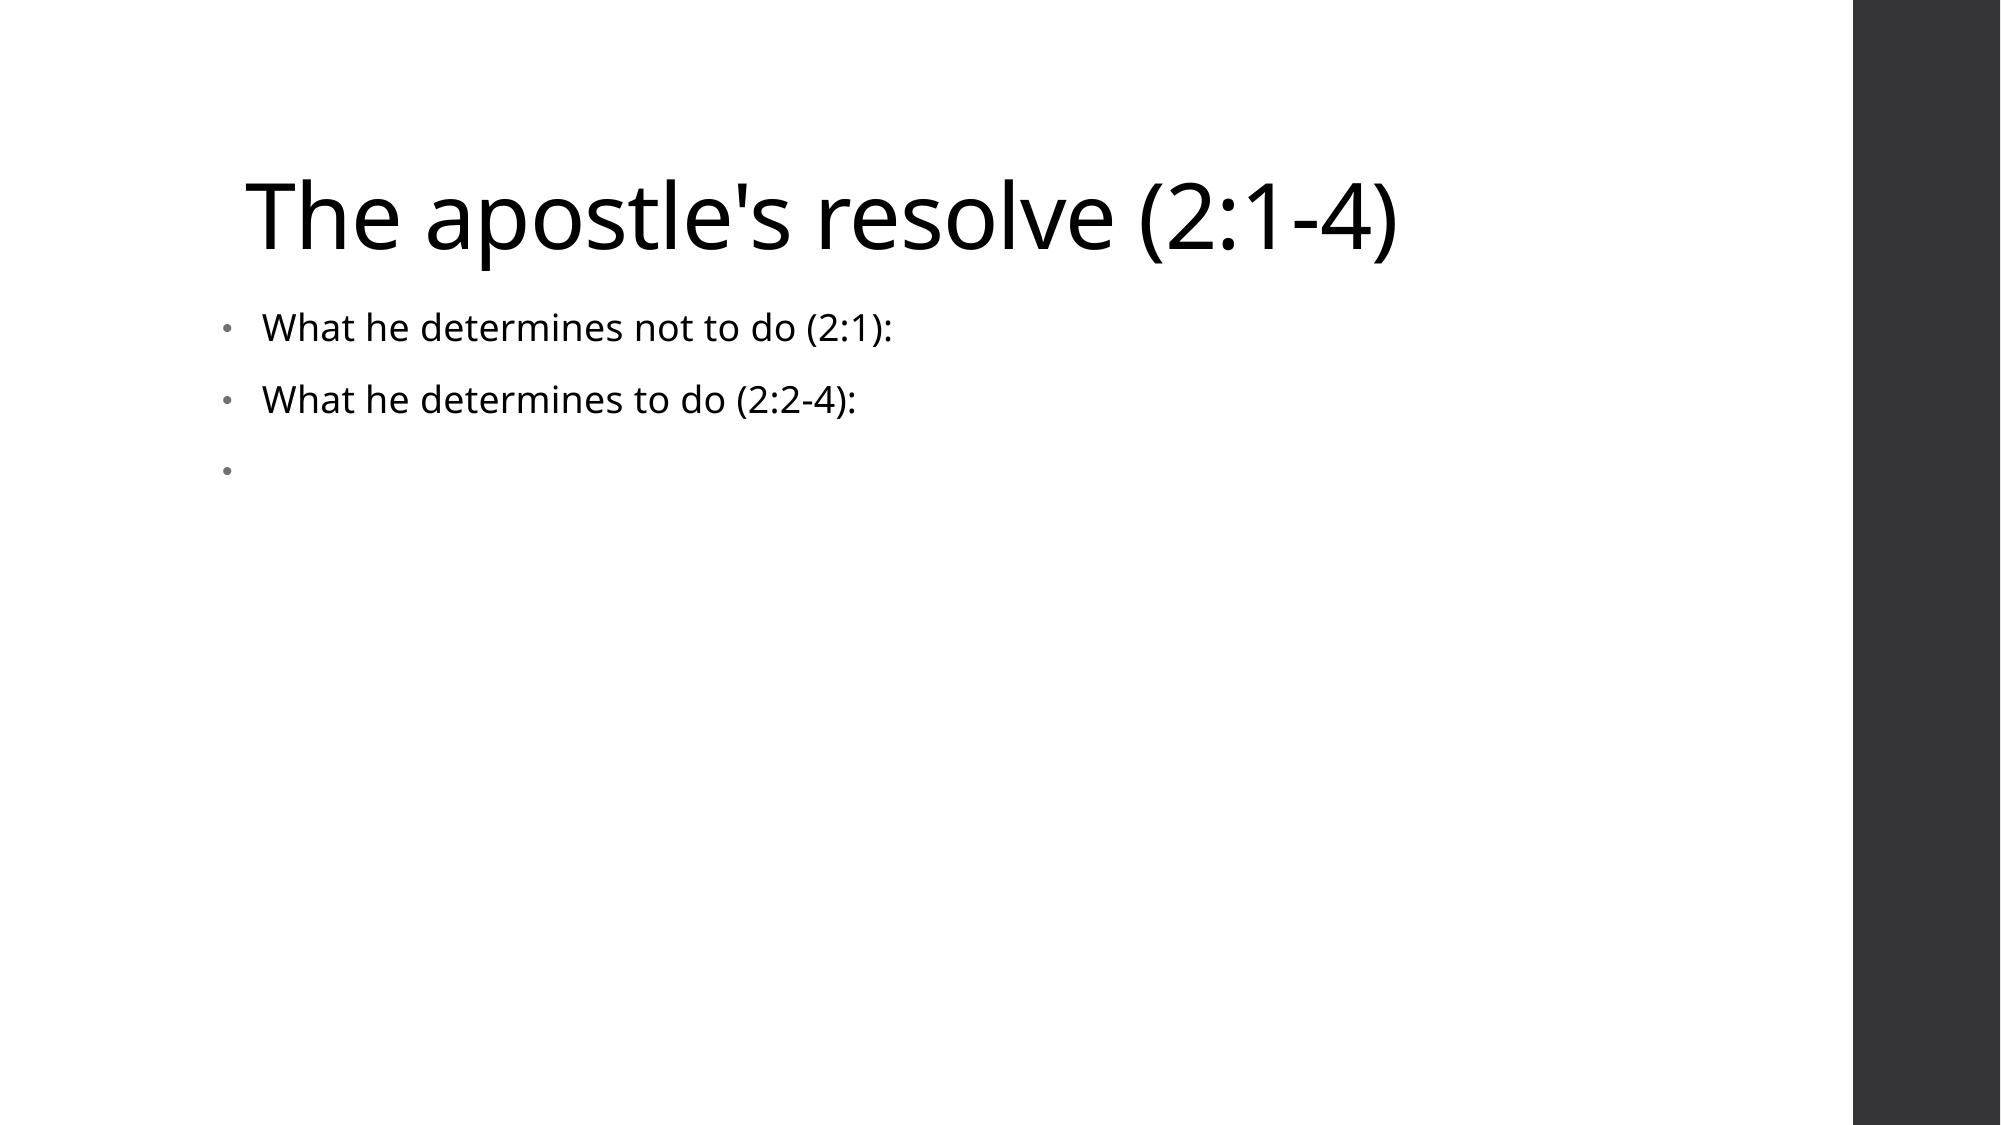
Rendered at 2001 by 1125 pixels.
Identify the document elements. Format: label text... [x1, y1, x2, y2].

title The apostle's resolve (2:1-4) [206, 60, 1797, 278]
list What he determines not to do (2:1): What he determines to do (2:2-4): [206, 299, 1617, 1014]
